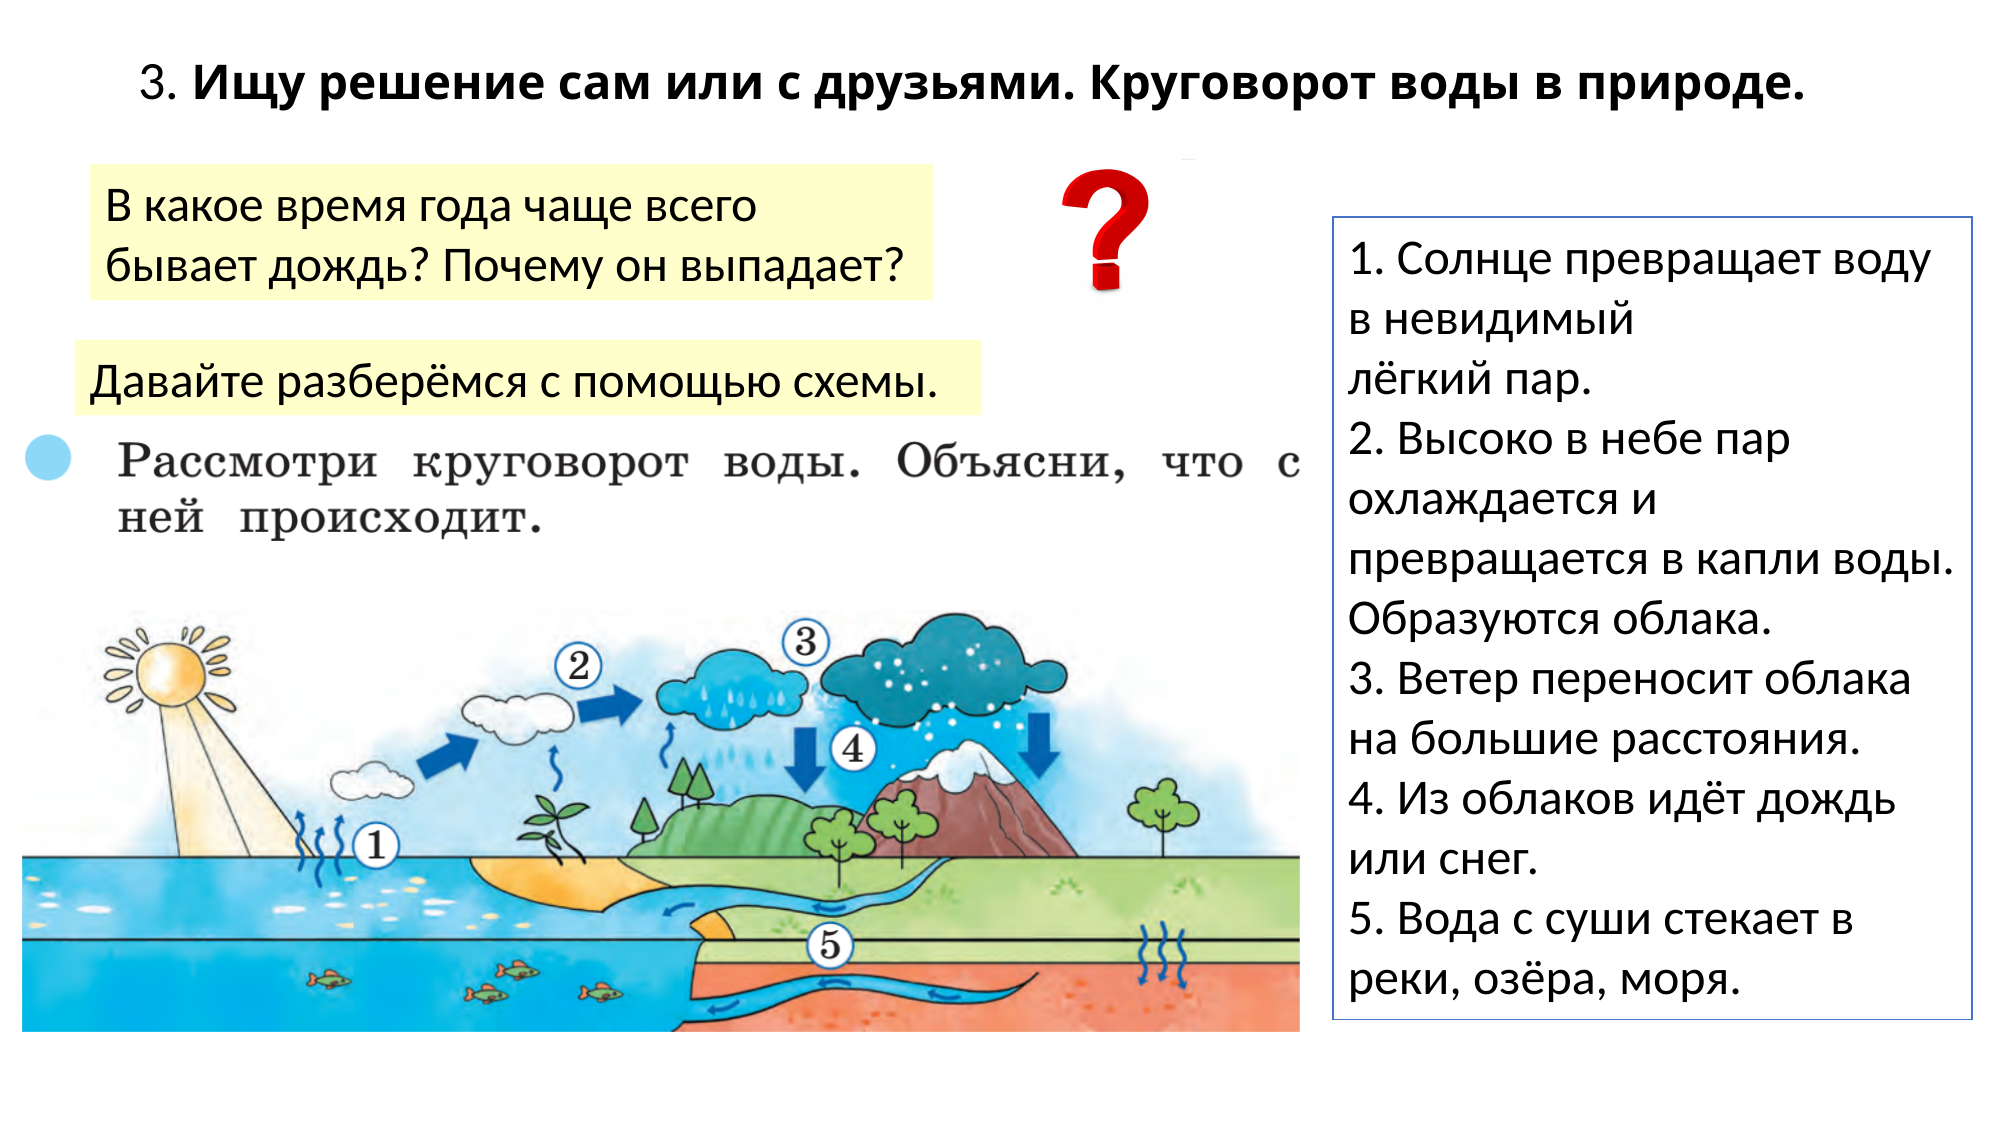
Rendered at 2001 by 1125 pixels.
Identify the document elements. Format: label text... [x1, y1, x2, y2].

title 3. Ищу решение сам или с друзьями. Круговорот воды в природе. [123, 38, 1849, 125]
text_box В какое время года чаще всего бывает дождь? Почему он выпадает? [90, 164, 934, 301]
picture [1012, 158, 1196, 306]
picture [0, 424, 1333, 1047]
text_box Давайте разберёмся с помощью схемы. [74, 339, 983, 416]
text_box 1. Солнце превращает воду в невидимый лёгкий пар. 2. Высоко в небе пар охлаждается и превращается в капли воды. Образуются облака. 3. Ветер переносит облака на большие расстояния. 4. Из облаков идёт дождь или снег. 5. Вода с суши стекает в реки, озёра, моря. [1332, 216, 1972, 1020]
